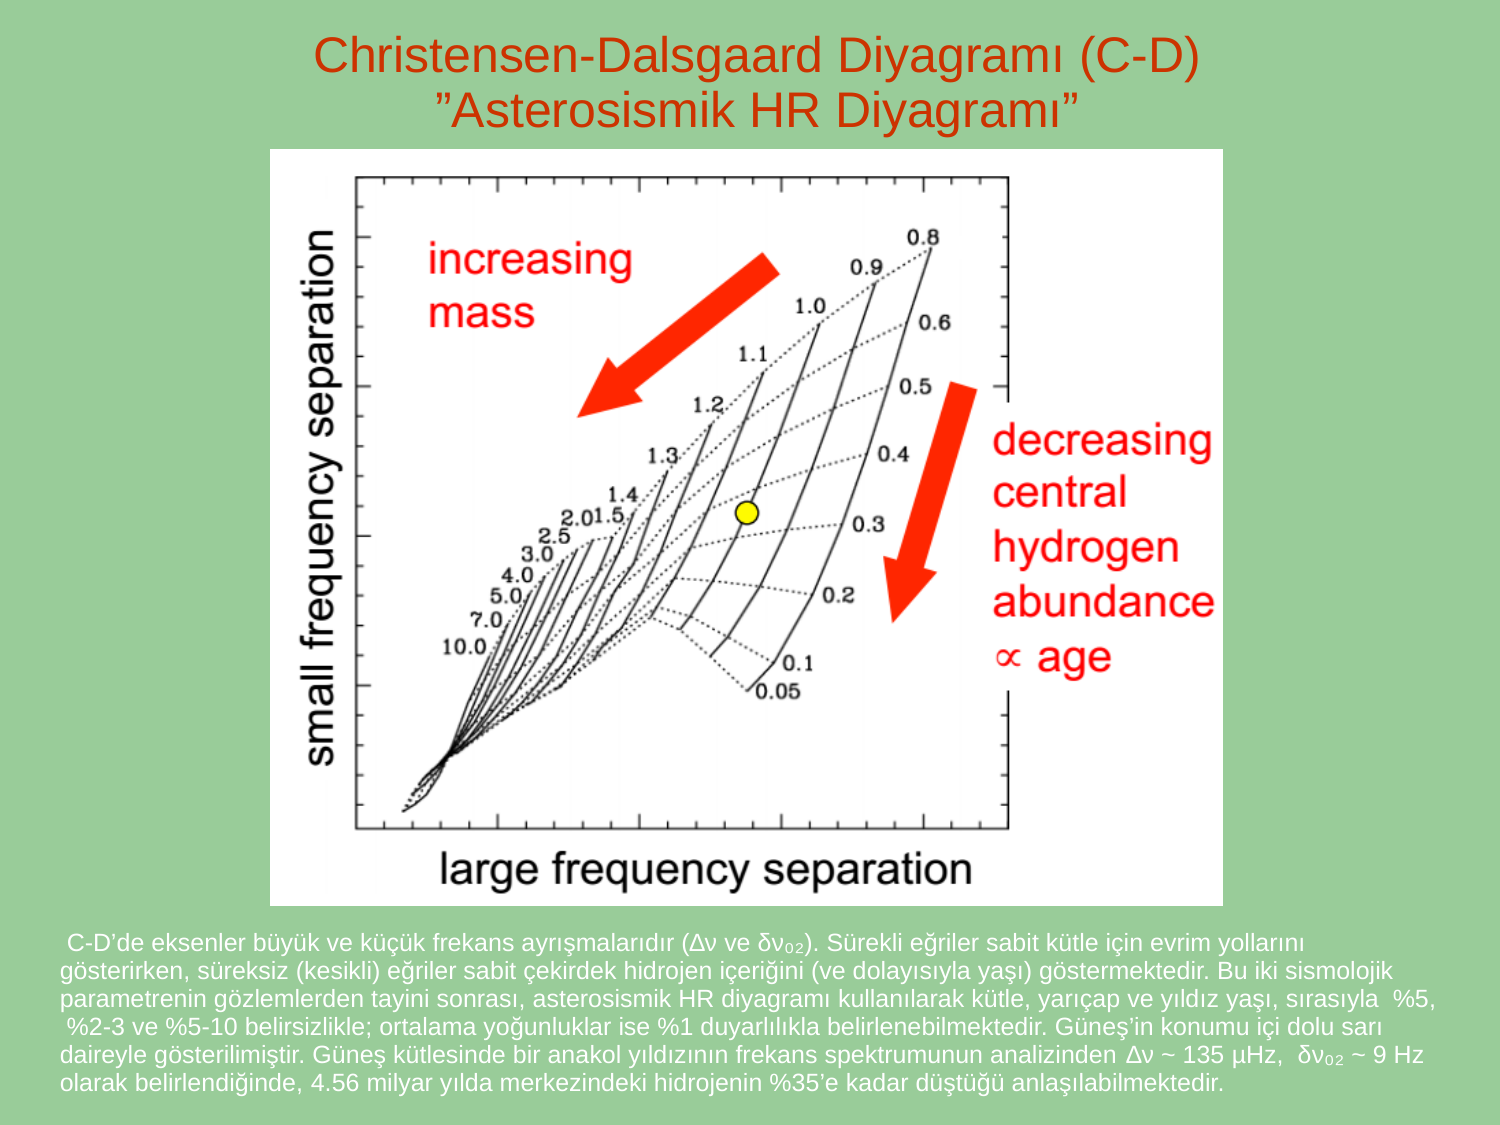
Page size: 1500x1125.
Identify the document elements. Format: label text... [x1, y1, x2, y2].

text_box C-D’de eksenler büyük ve küçük frekans ayrışmalarıdır (∆ν ve δν₀₂). Sürekli eğriler sabit kütle için evrim yollarını gösterirken, süreksiz (kesikli) eğriler sabit çekirdek hidrojen içeriğini (ve dolayısıyla yaşı) göstermektedir. Bu iki sismolojik parametrenin gözlemlerden tayini sonrası, asterosismik HR diyagramı kullanılarak kütle, yarıçap ve yıldız yaşı, sırasıyla %5, %2-3 ve %5-10 belirsizlikle; ortalama yoğunluklar ise %1 duyarlılıkla belirlenebilmektedir. Güneş’in konumu içi dolu sarı daireyle gösterilimiştir. Güneş kütlesinde bir anakol yıldızının frekans spektrumunun analizinden ∆ν ~ 135 µHz, δν₀₂ ~ 9 Hz olarak belirlendiğinde, 4.56 milyar yılda merkezindeki hidrojenin %35’e kadar düştüğü anlaşılabilmektedir. [45, 921, 1456, 1105]
picture [270, 149, 1223, 906]
title Christensen-Dalsgaard Diyagramı (C-D) ”Asterosismik HR Diyagramı” [120, 26, 1395, 139]
